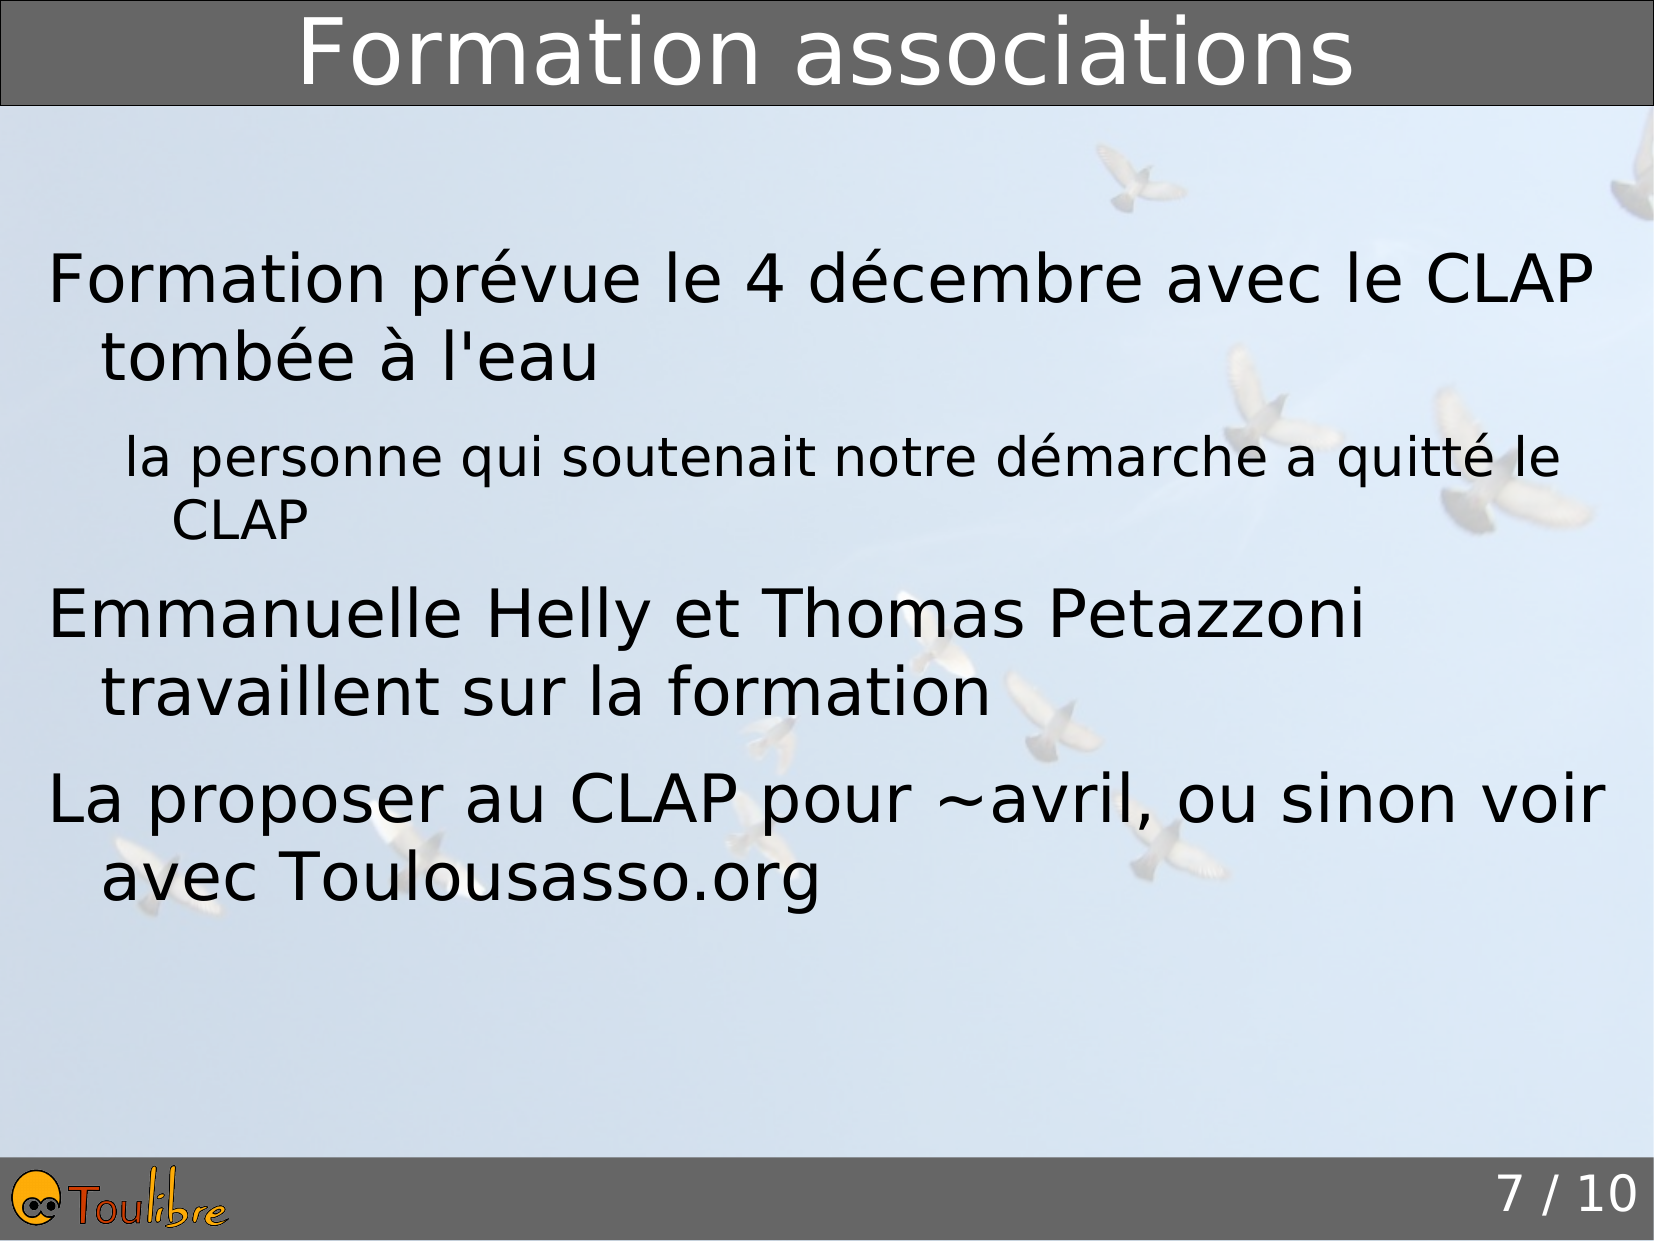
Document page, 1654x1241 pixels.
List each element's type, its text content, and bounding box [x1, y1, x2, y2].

picture [11, 1165, 229, 1228]
title Formation associations [0, 0, 1654, 107]
list Formation prévue le 4 décembre avec le CLAP tombée à l'eau la personne qui soutenait notre démarche a quitté le CLAP Emmanuelle Helly et Thomas Petazzoni travaillent sur la formation La proposer au CLAP pour ~avril, ou sinon voir avec Toulousasso.org [30, 240, 1619, 1104]
